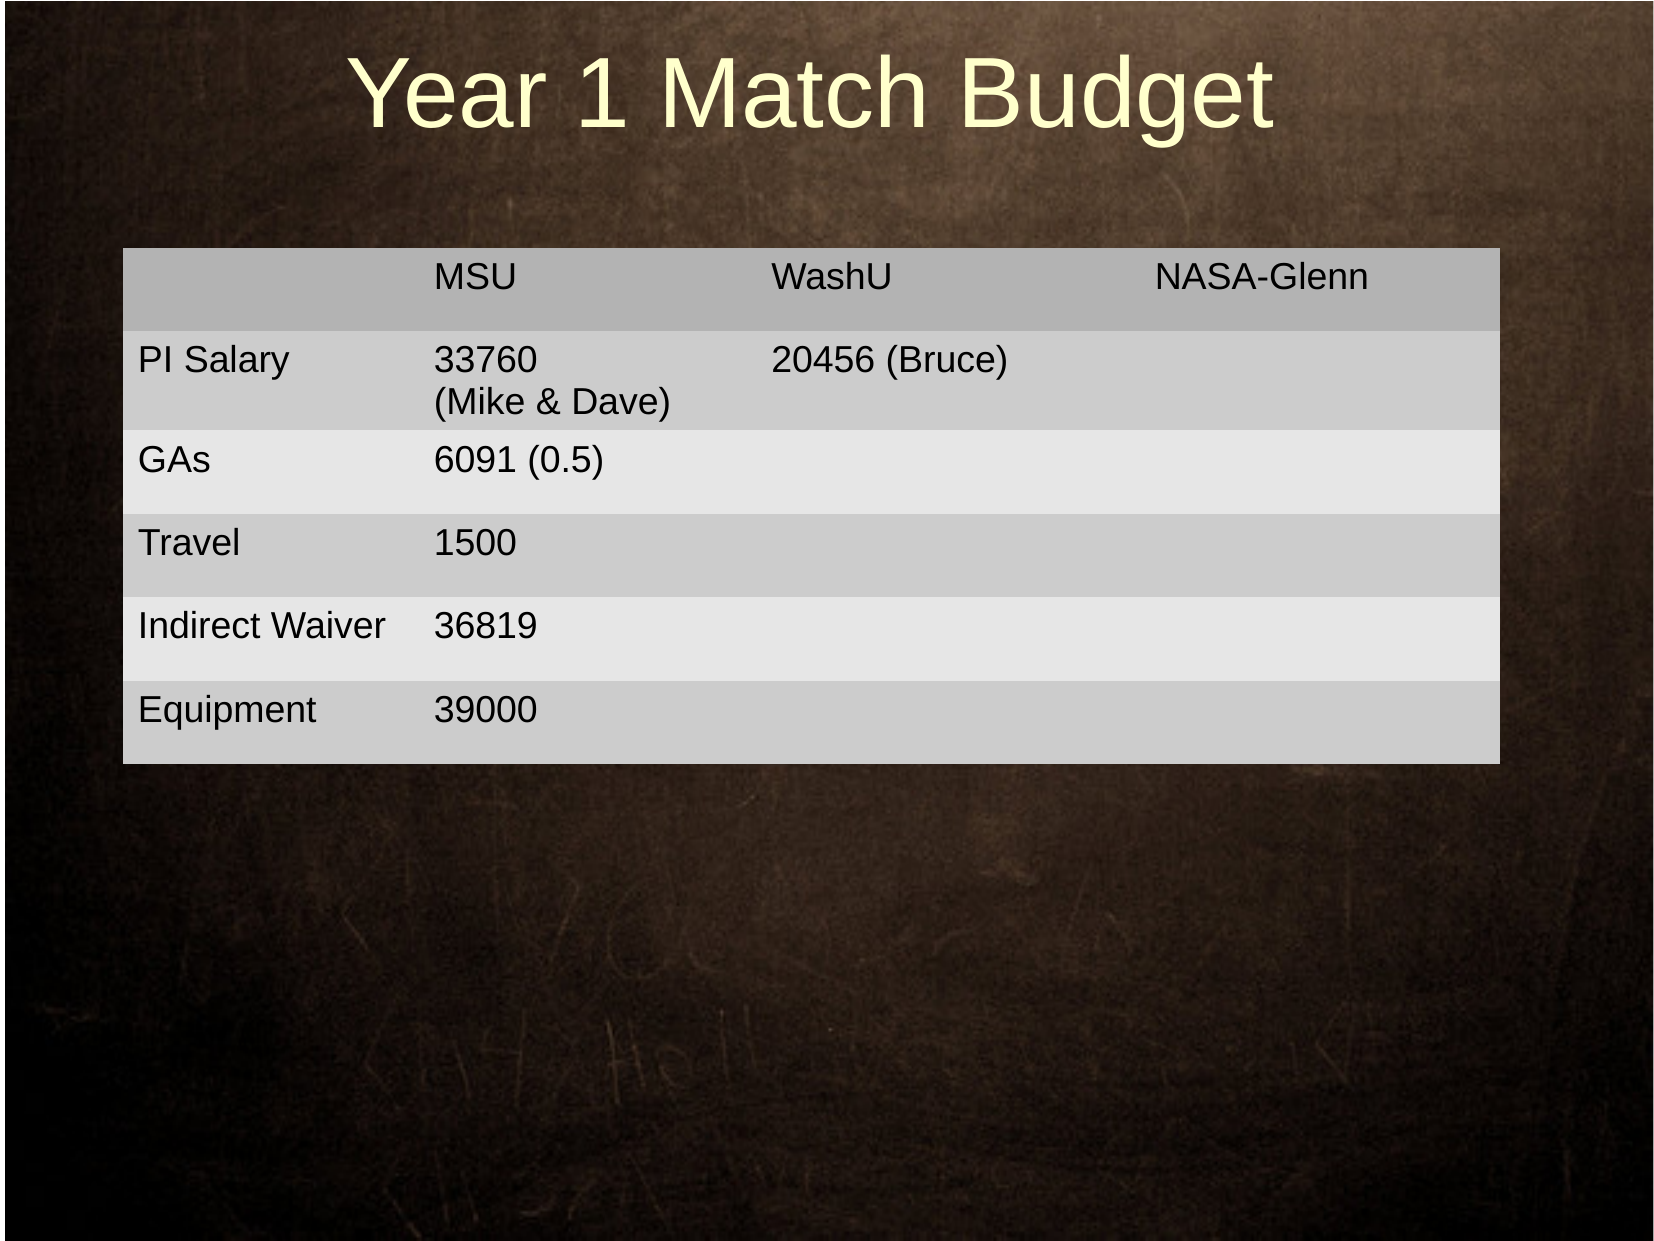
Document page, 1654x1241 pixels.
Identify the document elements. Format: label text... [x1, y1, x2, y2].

table_header [1424, 248, 1462, 331]
table_cell GAs [123, 430, 419, 514]
table_cell PI Salary [123, 331, 419, 430]
table_cell [757, 597, 1105, 681]
table_header [1462, 248, 1500, 331]
table_cell [1105, 331, 1140, 430]
table_cell [1462, 331, 1500, 430]
table_cell [721, 430, 757, 514]
table_header WashU [757, 248, 1105, 331]
table_header [1105, 248, 1140, 331]
table_cell 36819 [419, 597, 721, 681]
table_cell [1424, 681, 1462, 764]
table_cell [721, 331, 757, 430]
table_cell 6091 (0.5) [419, 430, 721, 514]
table_cell [1462, 514, 1500, 597]
table_cell Indirect Waiver [123, 597, 419, 681]
table_cell [721, 597, 757, 681]
table_cell [1105, 514, 1140, 597]
table_cell [1140, 681, 1424, 764]
table_cell [1462, 430, 1500, 514]
table_cell [721, 681, 757, 764]
table_cell [757, 514, 1105, 597]
table_header NASA-Glenn [1140, 248, 1424, 331]
table_cell [1140, 430, 1424, 514]
table_cell [1140, 331, 1424, 430]
table_cell [1140, 597, 1424, 681]
table_header [123, 248, 419, 331]
table_cell [757, 681, 1105, 764]
table_cell [1462, 597, 1500, 681]
table_cell 1500 [419, 514, 721, 597]
table_cell [1105, 597, 1140, 681]
table_cell 33760 (Mike & Dave) [419, 331, 721, 430]
table_cell [1105, 681, 1140, 764]
table_cell [1424, 514, 1462, 597]
table_header MSU [419, 248, 721, 331]
table_cell [1462, 681, 1500, 764]
table_cell [1424, 430, 1462, 514]
text_box Year 1 Match Budget [75, 30, 1546, 157]
table_cell [1105, 430, 1140, 514]
table_cell Equipment [123, 681, 419, 764]
table_cell [1424, 597, 1462, 681]
table_cell [757, 430, 1105, 514]
table_cell Travel [123, 514, 419, 597]
table_cell 20456 (Bruce) [757, 331, 1105, 430]
table_cell [721, 514, 757, 597]
table_cell [1424, 331, 1462, 430]
table_header [721, 248, 757, 331]
picture [5, 1, 1654, 1241]
table_cell [1140, 514, 1424, 597]
table_cell 39000 [419, 681, 721, 764]
